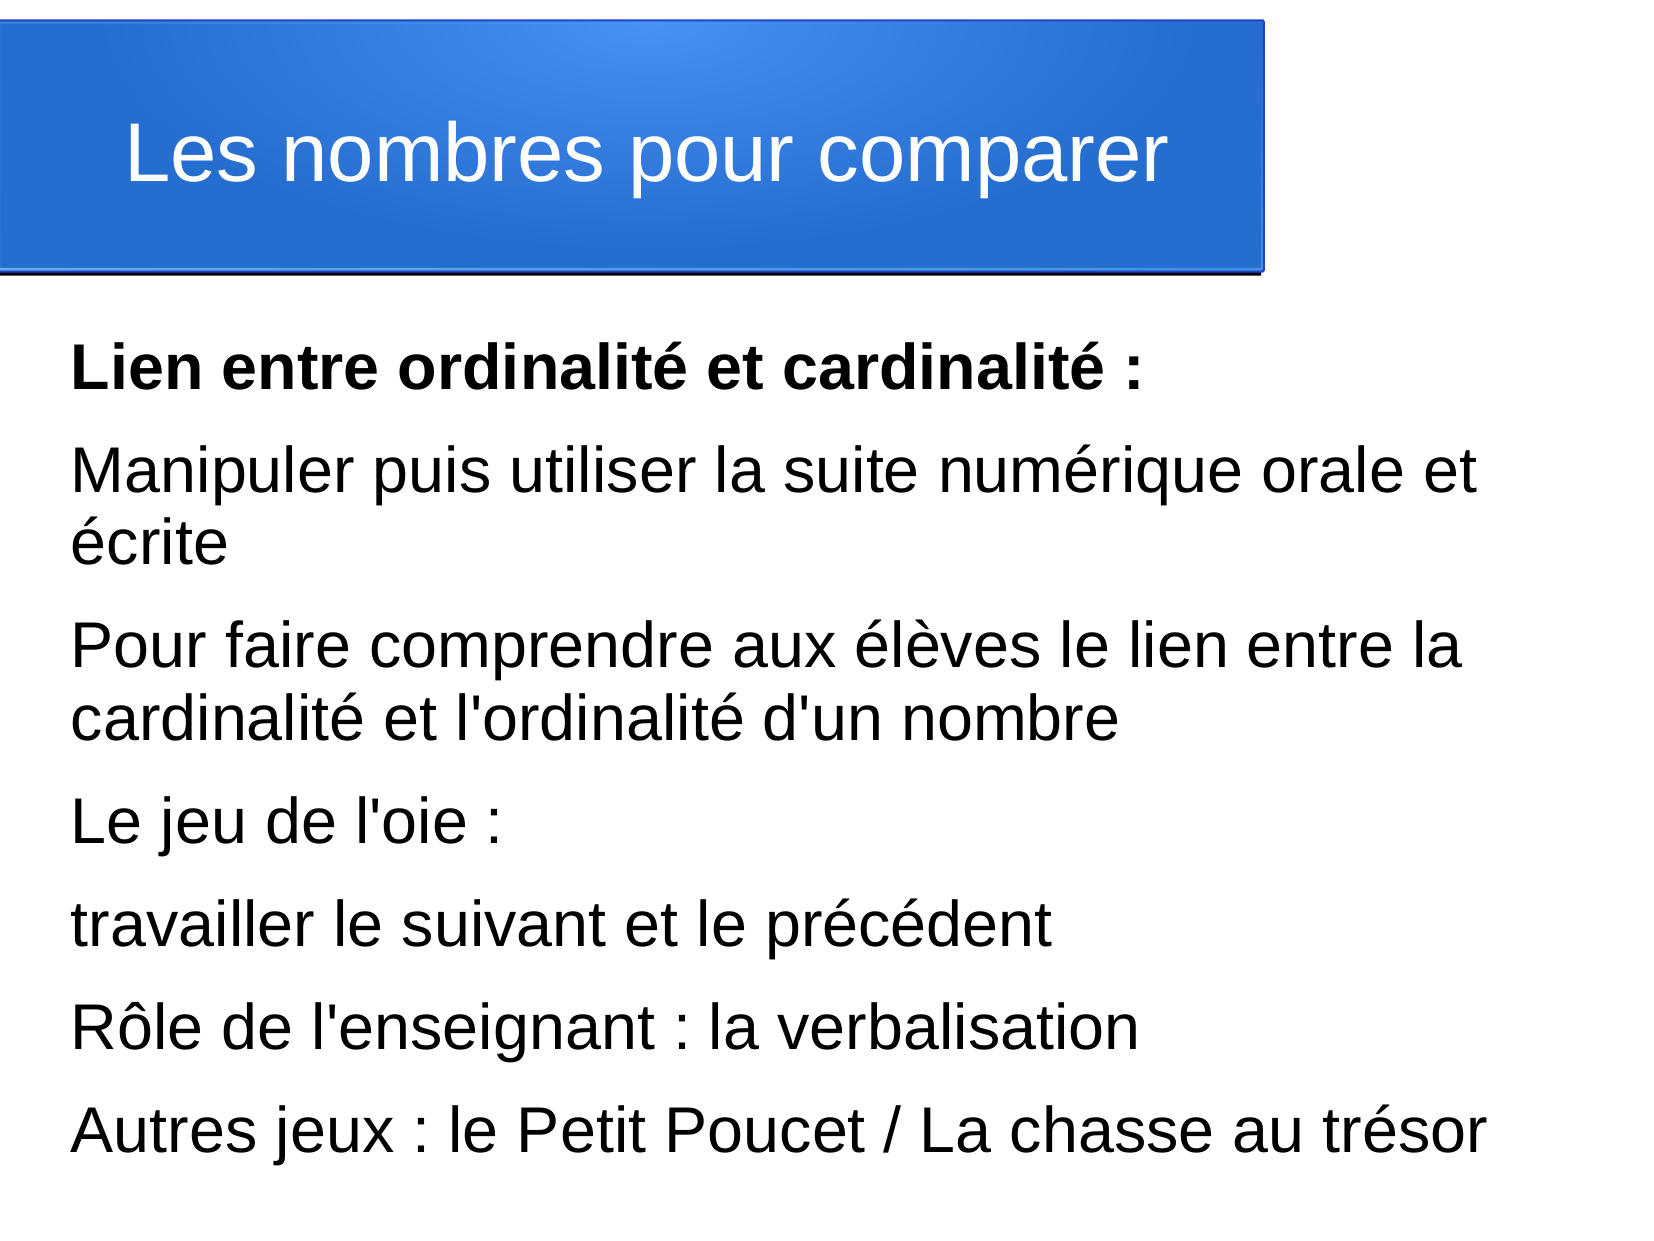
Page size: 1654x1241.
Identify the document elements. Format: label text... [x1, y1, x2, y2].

list Lien entre ordinalité et cardinalité : Manipuler puis utiliser la suite numérique orale et écrite Pour faire comprendre aux élèves le lien entre la cardinalité et l'ordinalité d'un nombre Le jeu de l'oie : travailler le suivant et le précédent Rôle de l'enseignant : la verbalisation Autres jeux : le Petit Poucet / La chasse au trésor [70, 330, 1536, 1170]
title Les nombres pour comparer [0, 49, 1227, 257]
